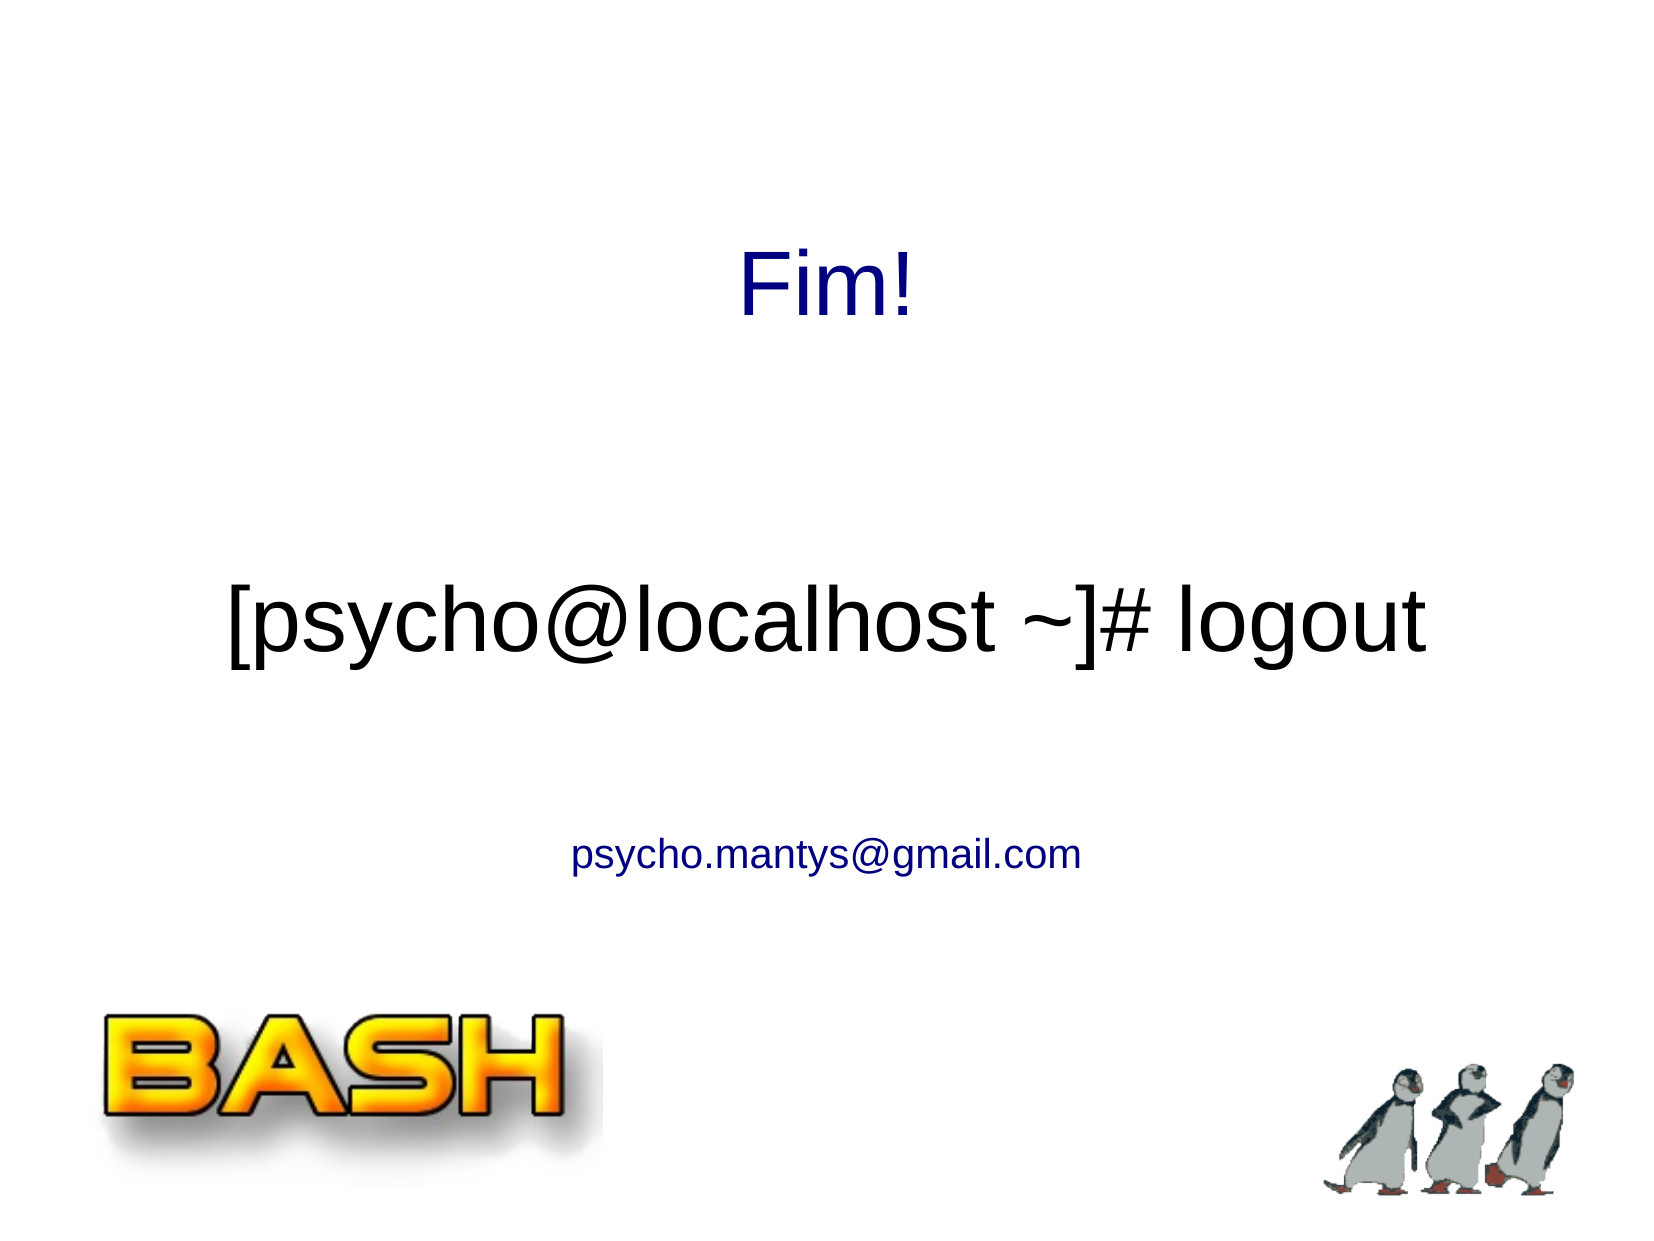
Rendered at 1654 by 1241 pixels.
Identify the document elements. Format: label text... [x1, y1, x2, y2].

title [psycho@localhost ~]# logout [82, 523, 1571, 717]
picture [69, 962, 603, 1188]
title psycho.mantys@gmail.com [516, 797, 1137, 912]
title Fim! [82, 187, 1571, 380]
picture [1308, 990, 1648, 1207]
